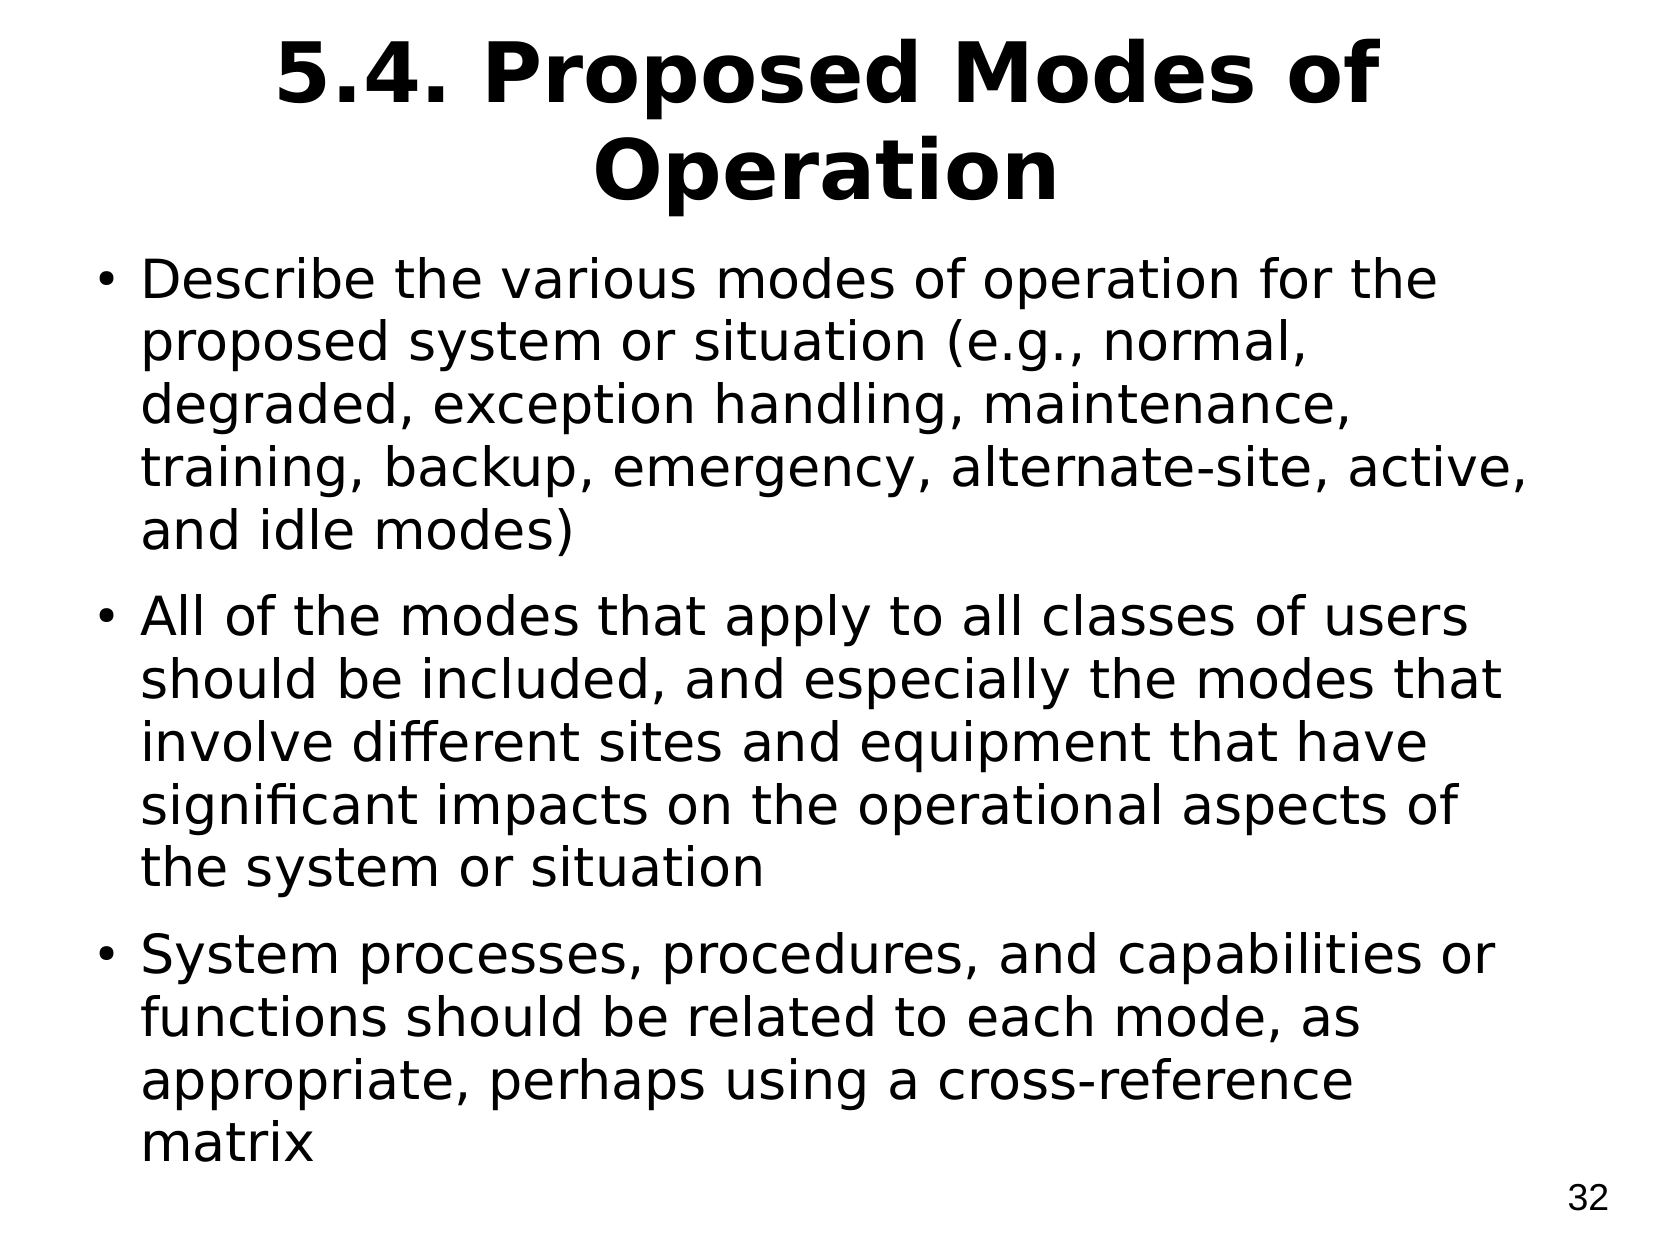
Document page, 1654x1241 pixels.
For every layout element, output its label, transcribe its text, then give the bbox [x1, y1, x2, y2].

list Describe the various modes of operation for the proposed system or situation (e.g., normal, degraded, exception handling, maintenance, training, backup, emergency, alternate-site, active, and idle modes) All of the modes that apply to all classes of users should be included, and especially the modes that involve different sites and equipment that have significant impacts on the operational aspects of the system or situation System processes, procedures, and capabilities or functions should be related to each mode, as appropriate, perhaps using a cross-reference matrix [82, 248, 1538, 1186]
title 5.4. Proposed Modes of Operation [82, 25, 1571, 220]
